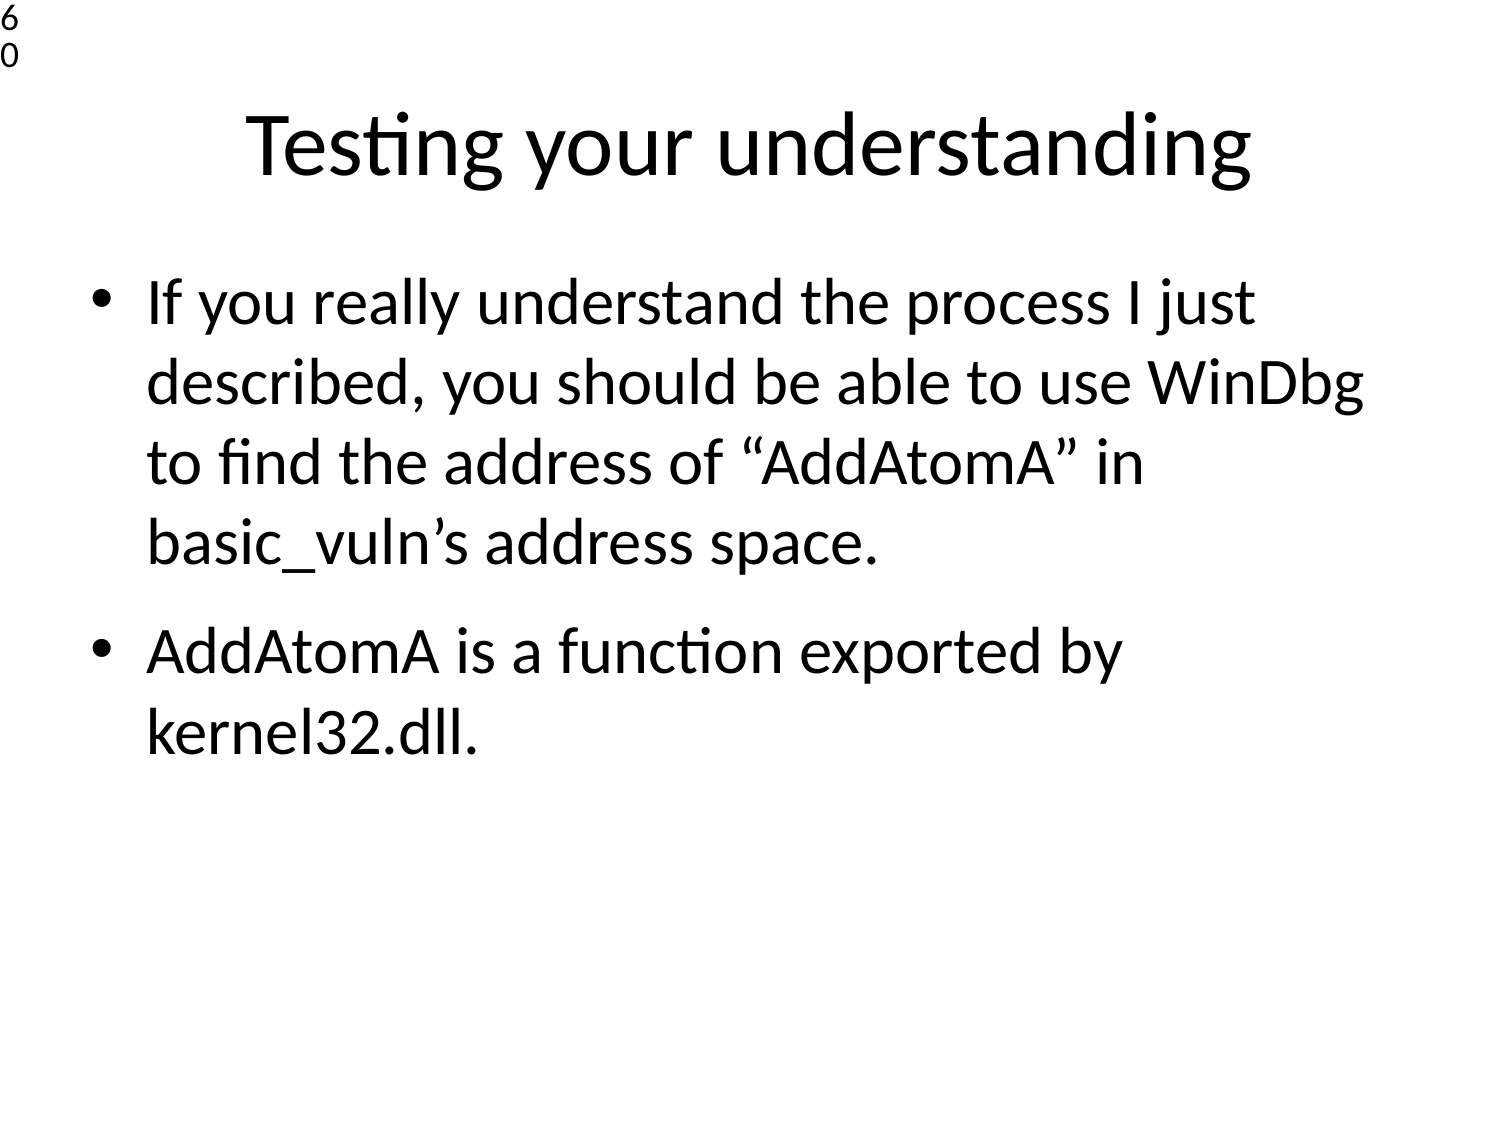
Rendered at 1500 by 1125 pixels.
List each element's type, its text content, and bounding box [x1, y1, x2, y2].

list If you really understand the process I just described, you should be able to use WinDbg to find the address of “AddAtomA” in basic_vuln’s address space. AddAtomA is a function exported by kernel32.dll. [75, 249, 1425, 1005]
title Testing your understanding [75, 45, 1425, 233]
